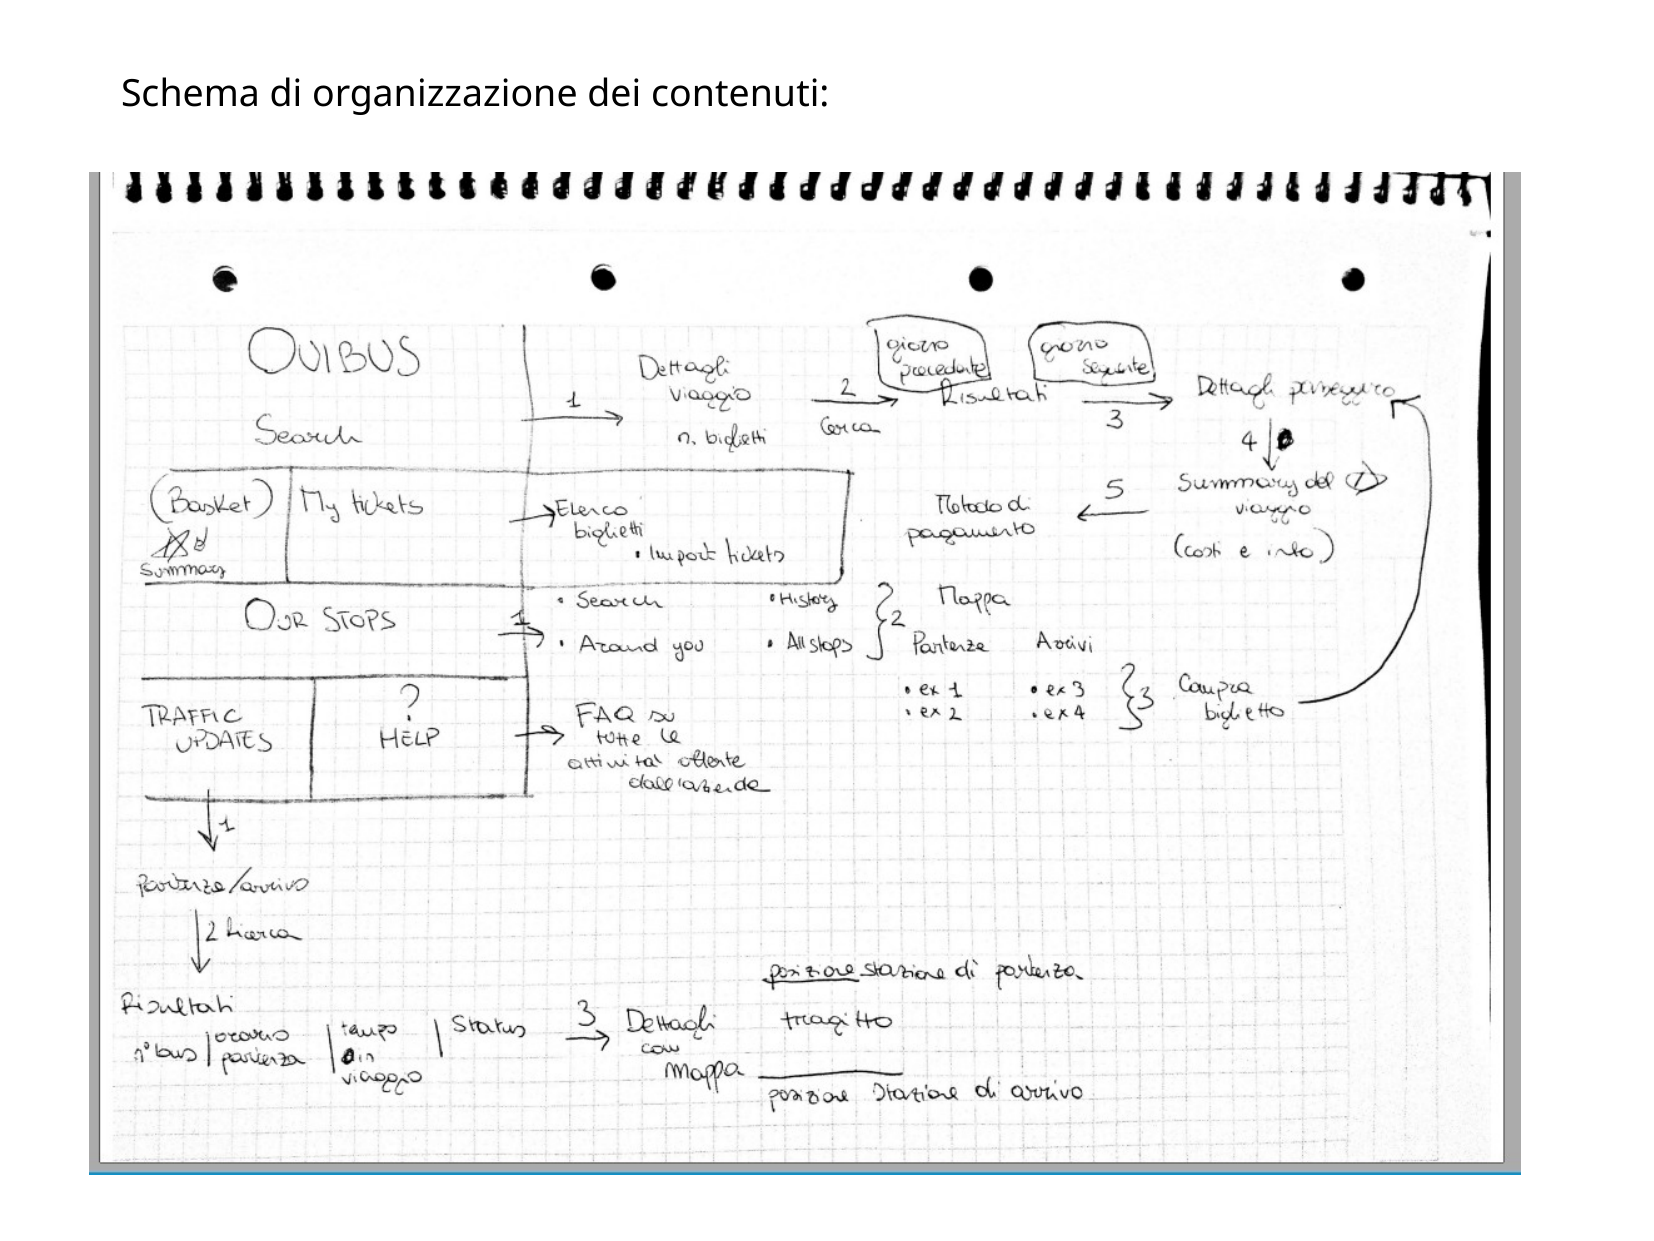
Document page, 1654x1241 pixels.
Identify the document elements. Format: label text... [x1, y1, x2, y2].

picture [89, 172, 1521, 1173]
text_box Schema di organizzazione dei contenuti: [106, 59, 1406, 124]
